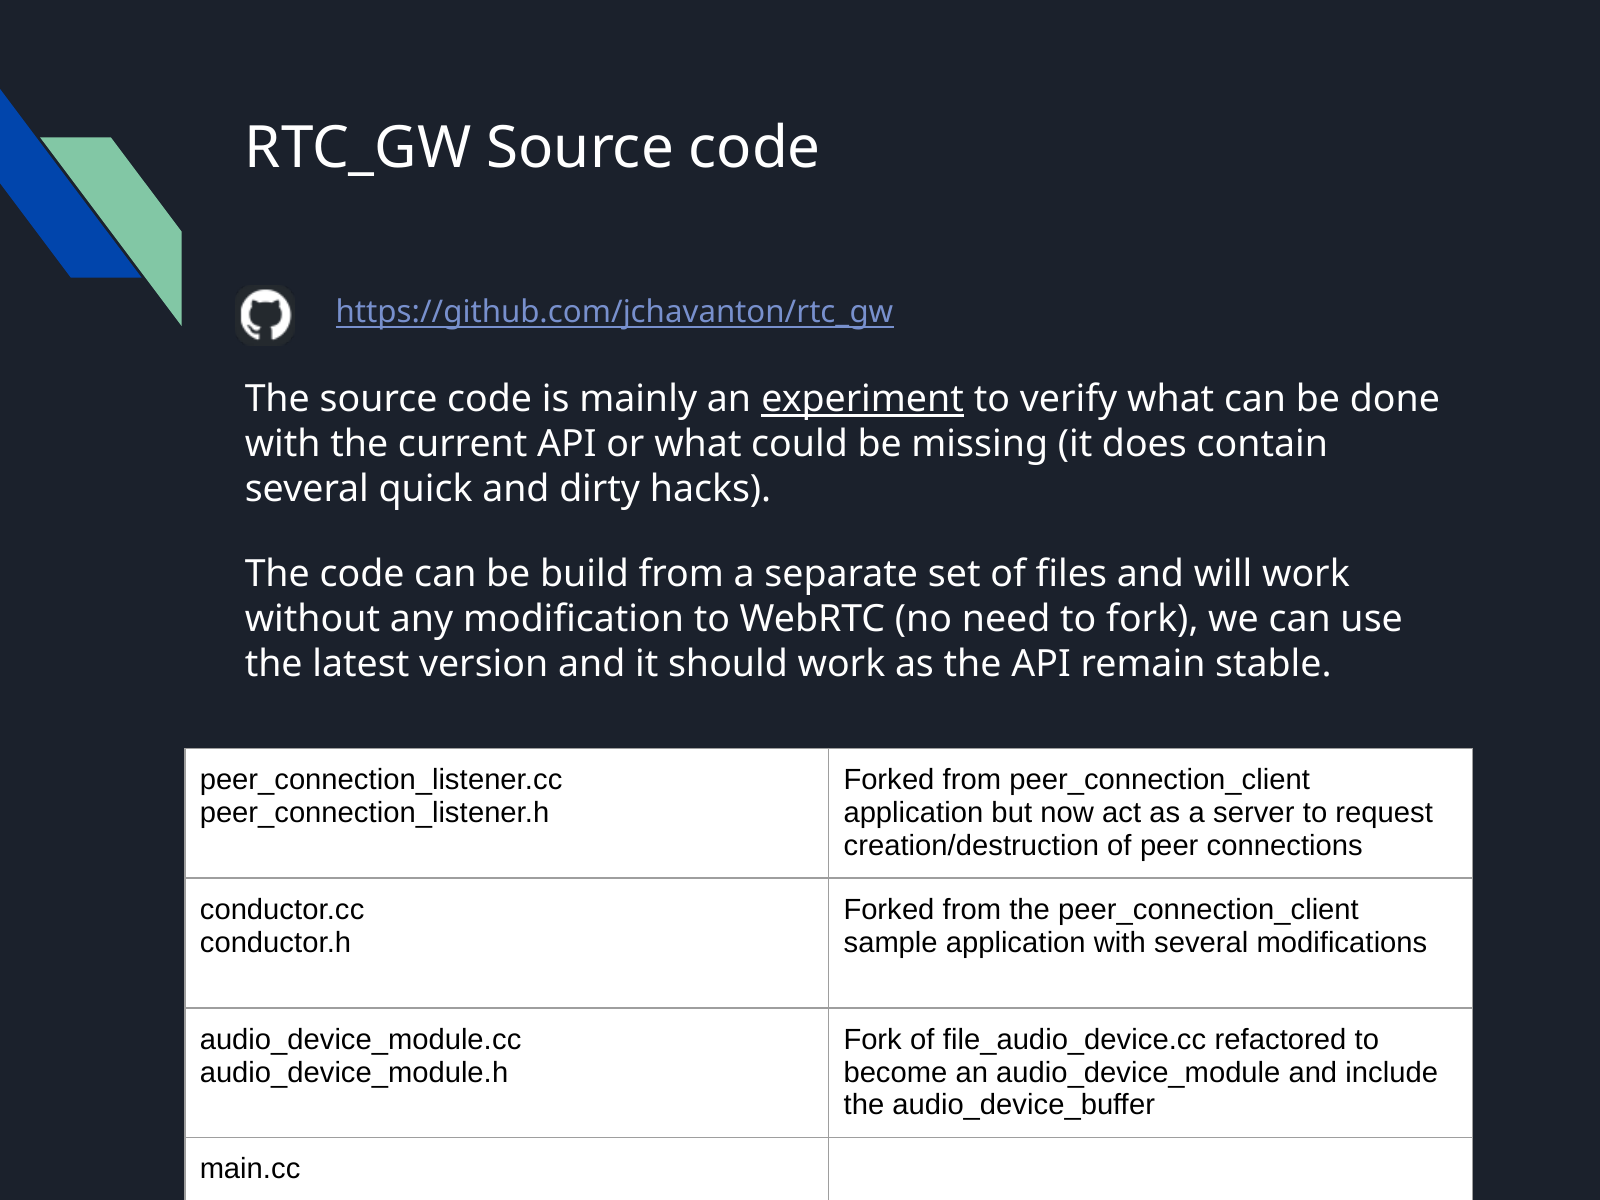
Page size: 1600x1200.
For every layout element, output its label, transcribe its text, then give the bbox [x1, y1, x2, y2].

table_cell [829, 1138, 1472, 1200]
table_cell main.cc [186, 1138, 828, 1200]
picture [235, 285, 295, 346]
title RTC_GW Source code [227, 91, 1459, 196]
list https://github.com/jchavanton/rtc_gw The source code is mainly an experiment to verify what can be done with the current API or what could be missing (it does contain several quick and dirty hacks). The code can be build from a separate set of files and will work without any modification to WebRTC (no need to fork), we can use the latest version and it should work as the API remain stable. [227, 273, 1459, 358]
table_cell Forked from the peer_connection_client sample application with several modifications [829, 879, 1472, 1007]
table_header Forked from peer_connection_client application but now act as a server to request creation/destruction of peer connections [829, 749, 1472, 877]
table_cell Fork of file_audio_device.cc refactored to become an audio_device_module and include the audio_device_buffer [829, 1009, 1472, 1137]
table_cell conductor.cc conductor.h [186, 879, 828, 1007]
table_header peer_connection_listener.cc peer_connection_listener.h [186, 749, 828, 877]
table_cell audio_device_module.cc audio_device_module.h [186, 1009, 828, 1137]
